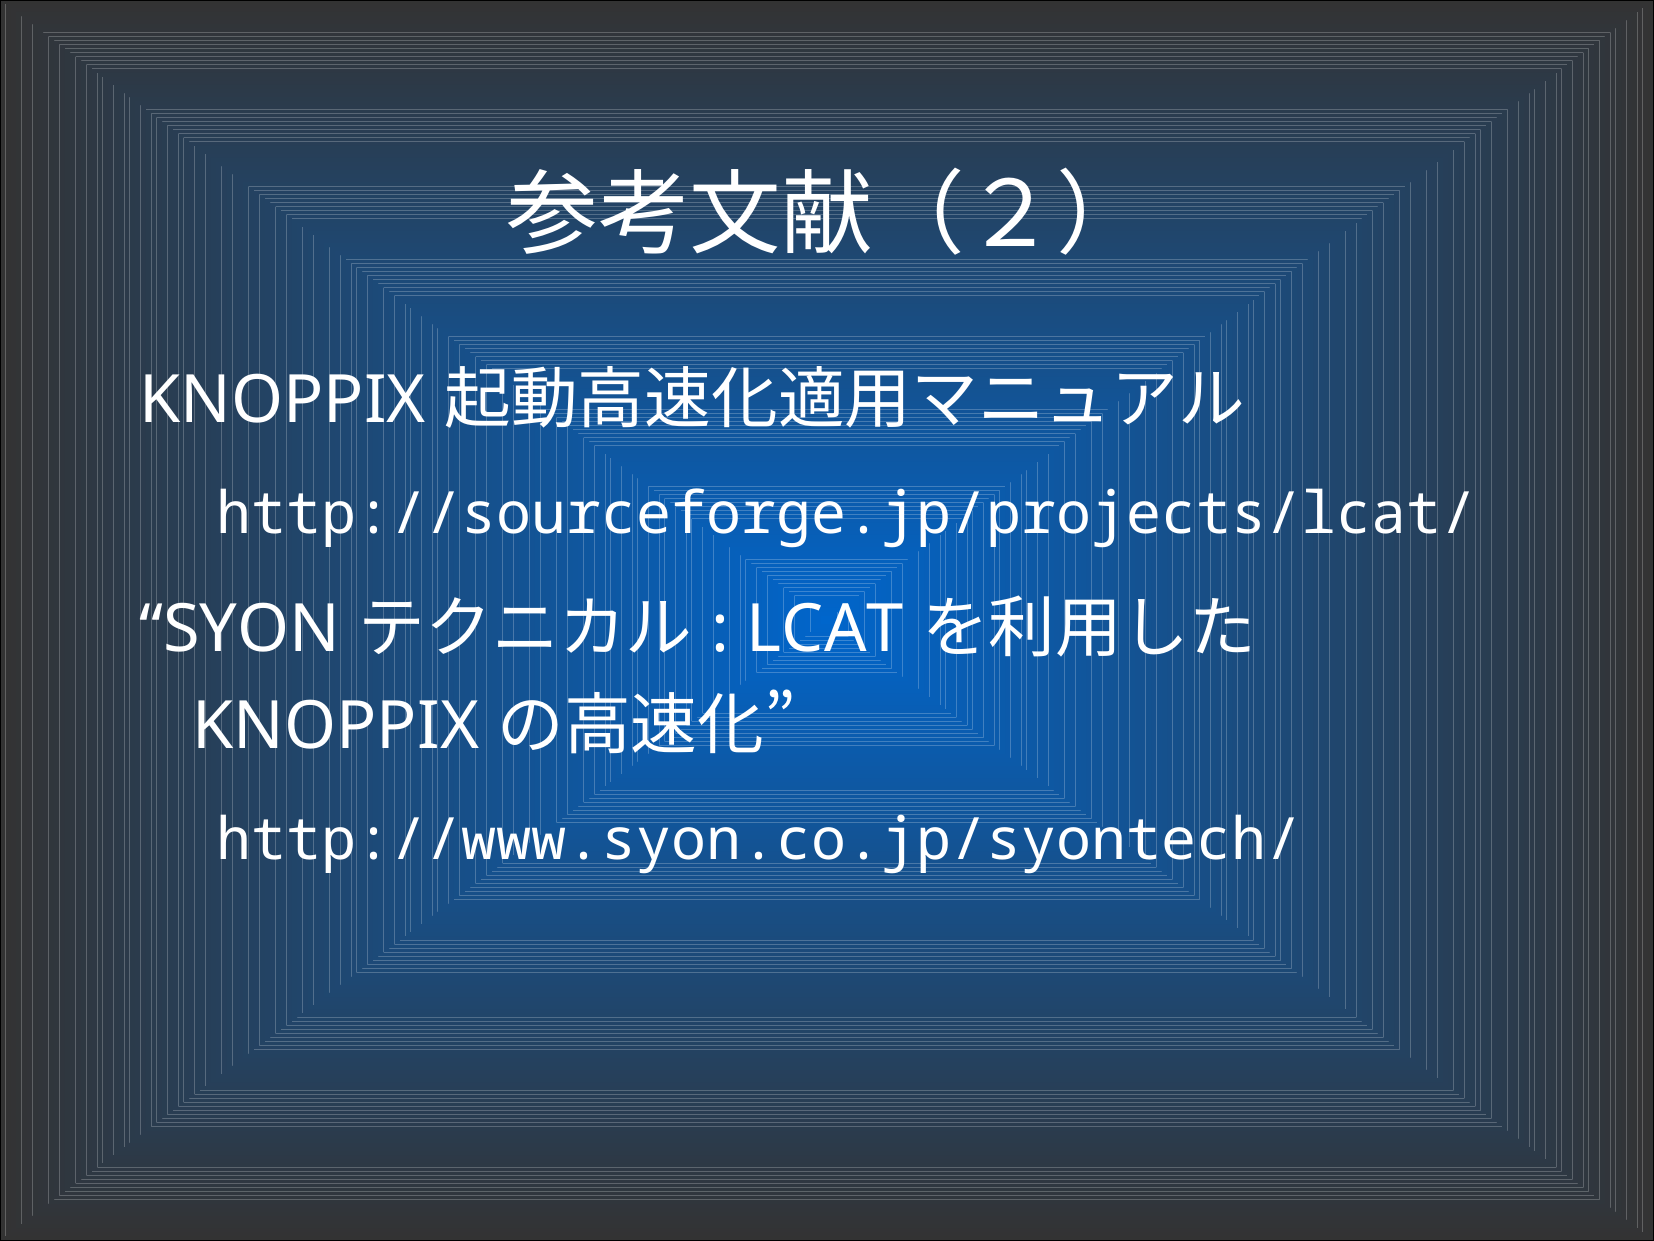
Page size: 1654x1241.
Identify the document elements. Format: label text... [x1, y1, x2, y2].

list KNOPPIX起動高速化適用マニュアル http://sourceforge.jp/projects/lcat/ “SYONテクニカル: LCATを利用したKNOPPIXの高速化” http://www.syon.co.jp/syontech/ [121, 344, 1534, 1127]
title 参考文献（２） [121, 102, 1534, 311]
